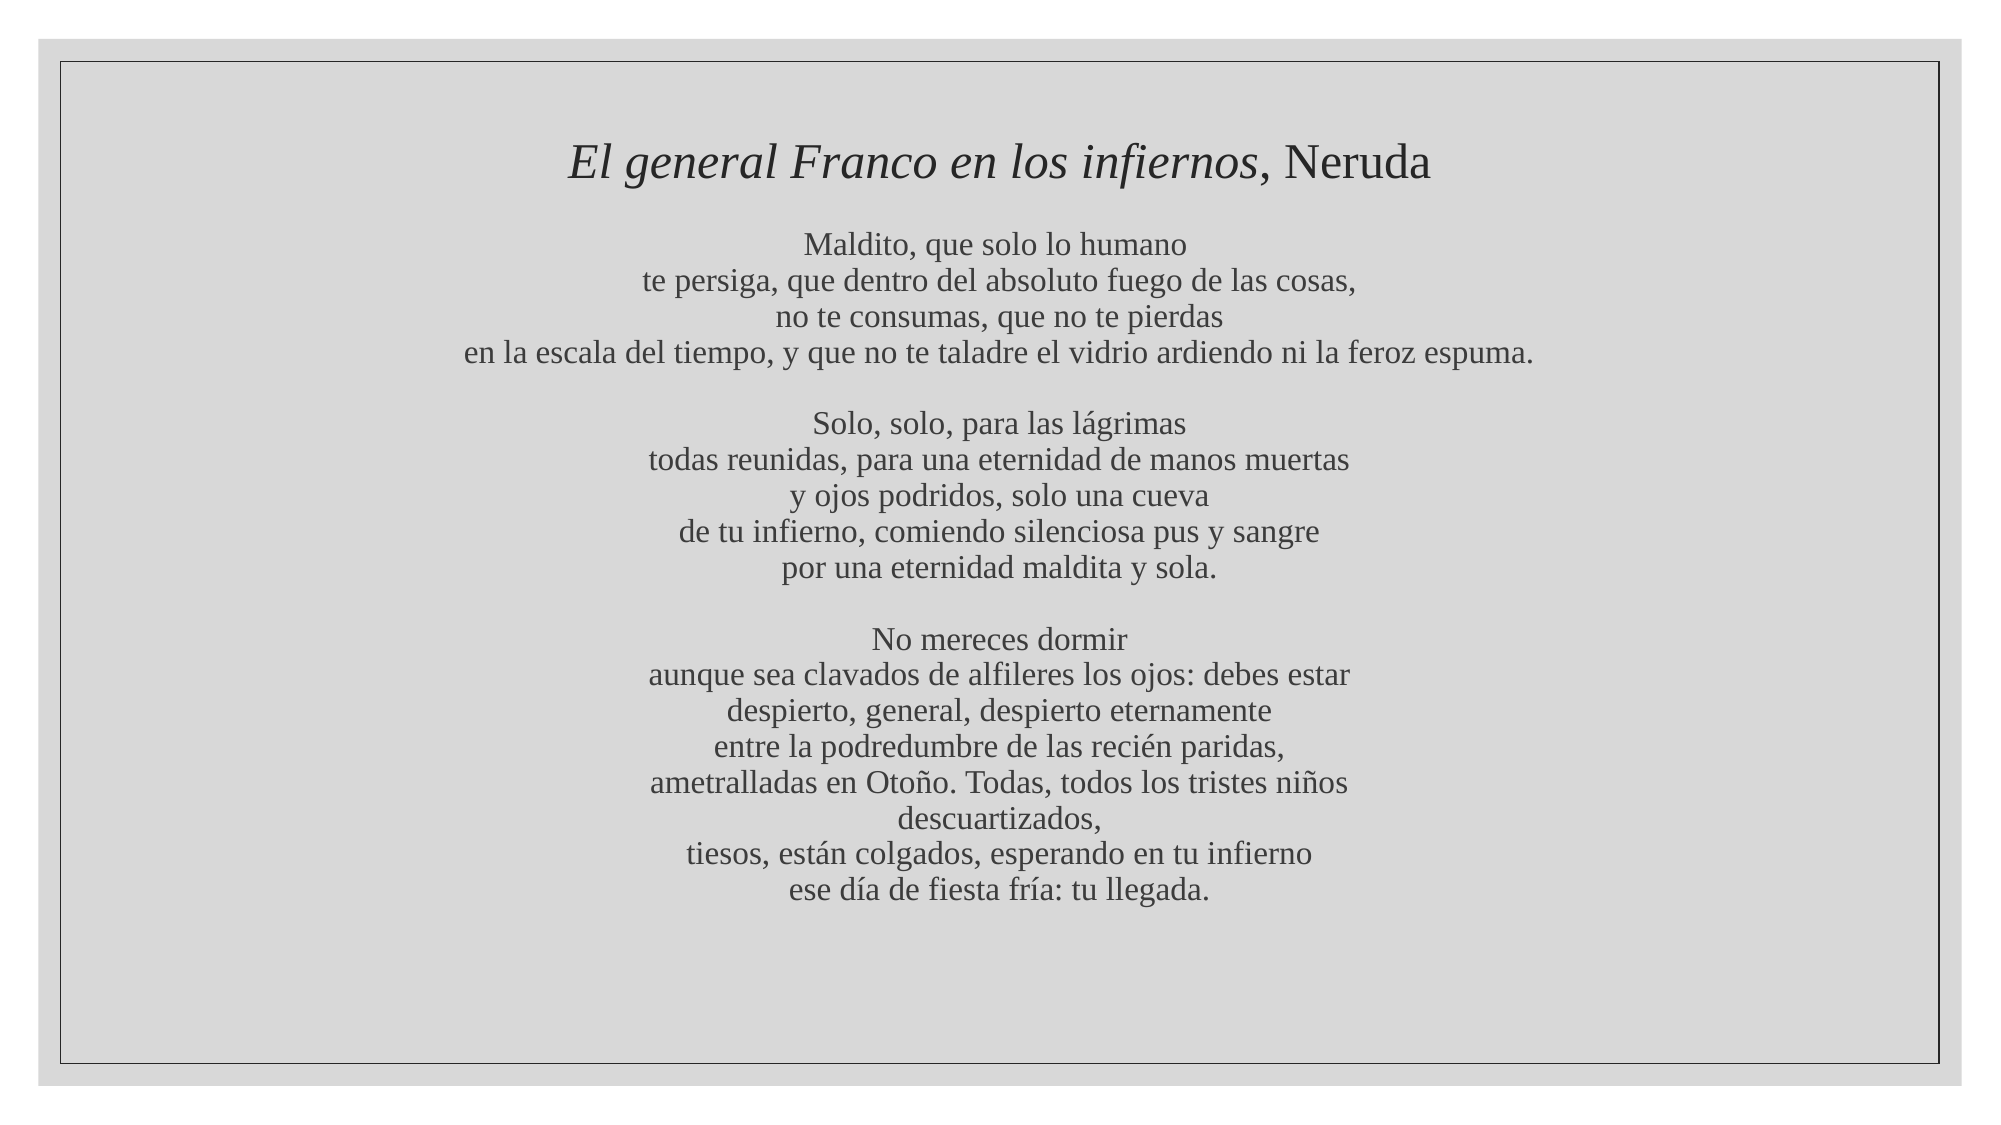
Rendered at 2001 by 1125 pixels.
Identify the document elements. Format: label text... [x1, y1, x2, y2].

list Maldito, que solo lo humano te persiga, que dentro del absoluto fuego de las cosas, no te consumas, que no te pierdas en la escala del tiempo, y que no te taladre el vidrio ardiendo ni la feroz espuma. Solo, solo, para las lágrimas todas reunidas, para una eternidad de manos muertas y ojos podridos, solo una cueva de tu infierno, comiendo silenciosa pus y sangre por una eternidad maldita y sola. No mereces dormir aunque sea clavados de alfileres los ojos: debes estar despierto, general, despierto eternamente entre la podredumbre de las recién paridas, ametralladas en Otoño. Todas, todos los tristes niños descuartizados, tiesos, están colgados, esperando en tu infierno ese día de fiesta fría: tu llegada. [174, 219, 1825, 977]
title El general Franco en los infiernos, Neruda [174, 105, 1825, 219]
